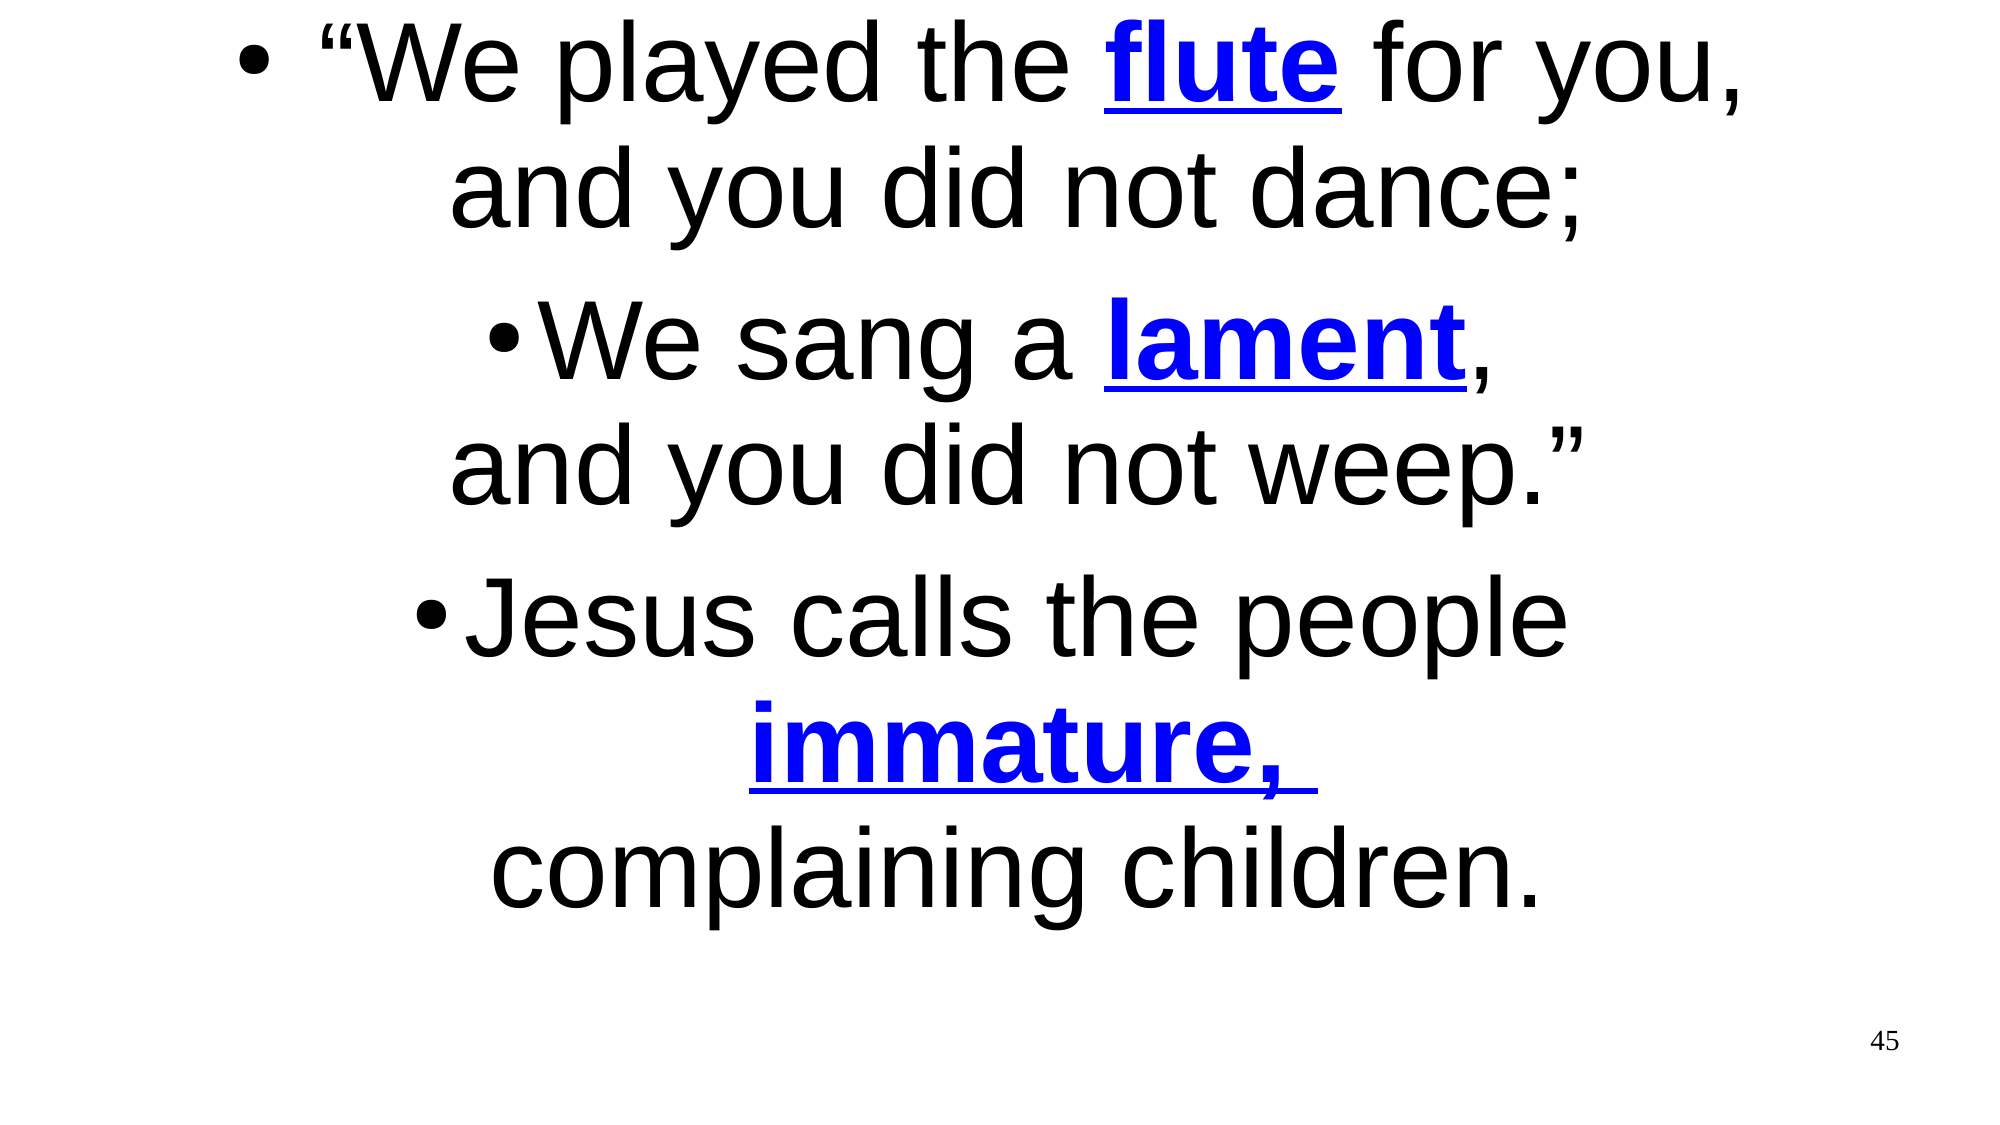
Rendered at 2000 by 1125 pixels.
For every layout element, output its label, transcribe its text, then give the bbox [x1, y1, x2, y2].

list “We played the flute for you, and you did not dance; We sang a lament, and you did not weep.” Jesus calls the people immature, complaining children. [0, 0, 1996, 1123]
